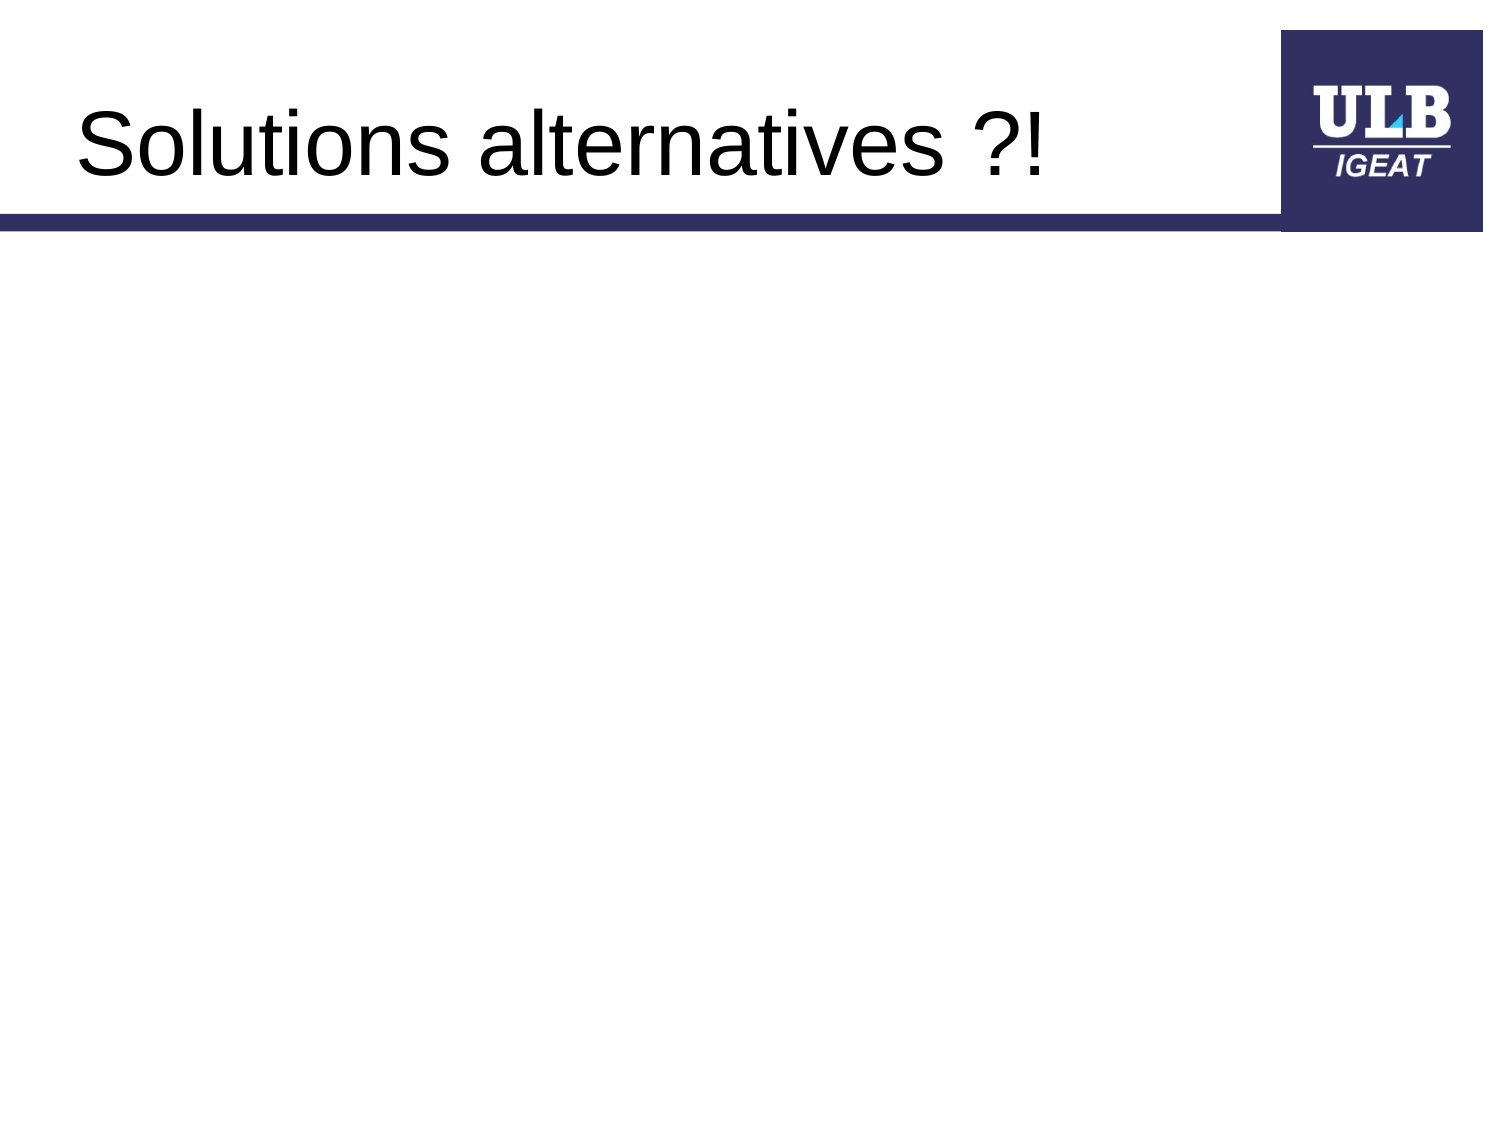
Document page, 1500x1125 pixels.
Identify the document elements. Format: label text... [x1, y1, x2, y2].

title Solutions alternatives ?! [75, 45, 1425, 233]
picture [1281, 30, 1483, 232]
